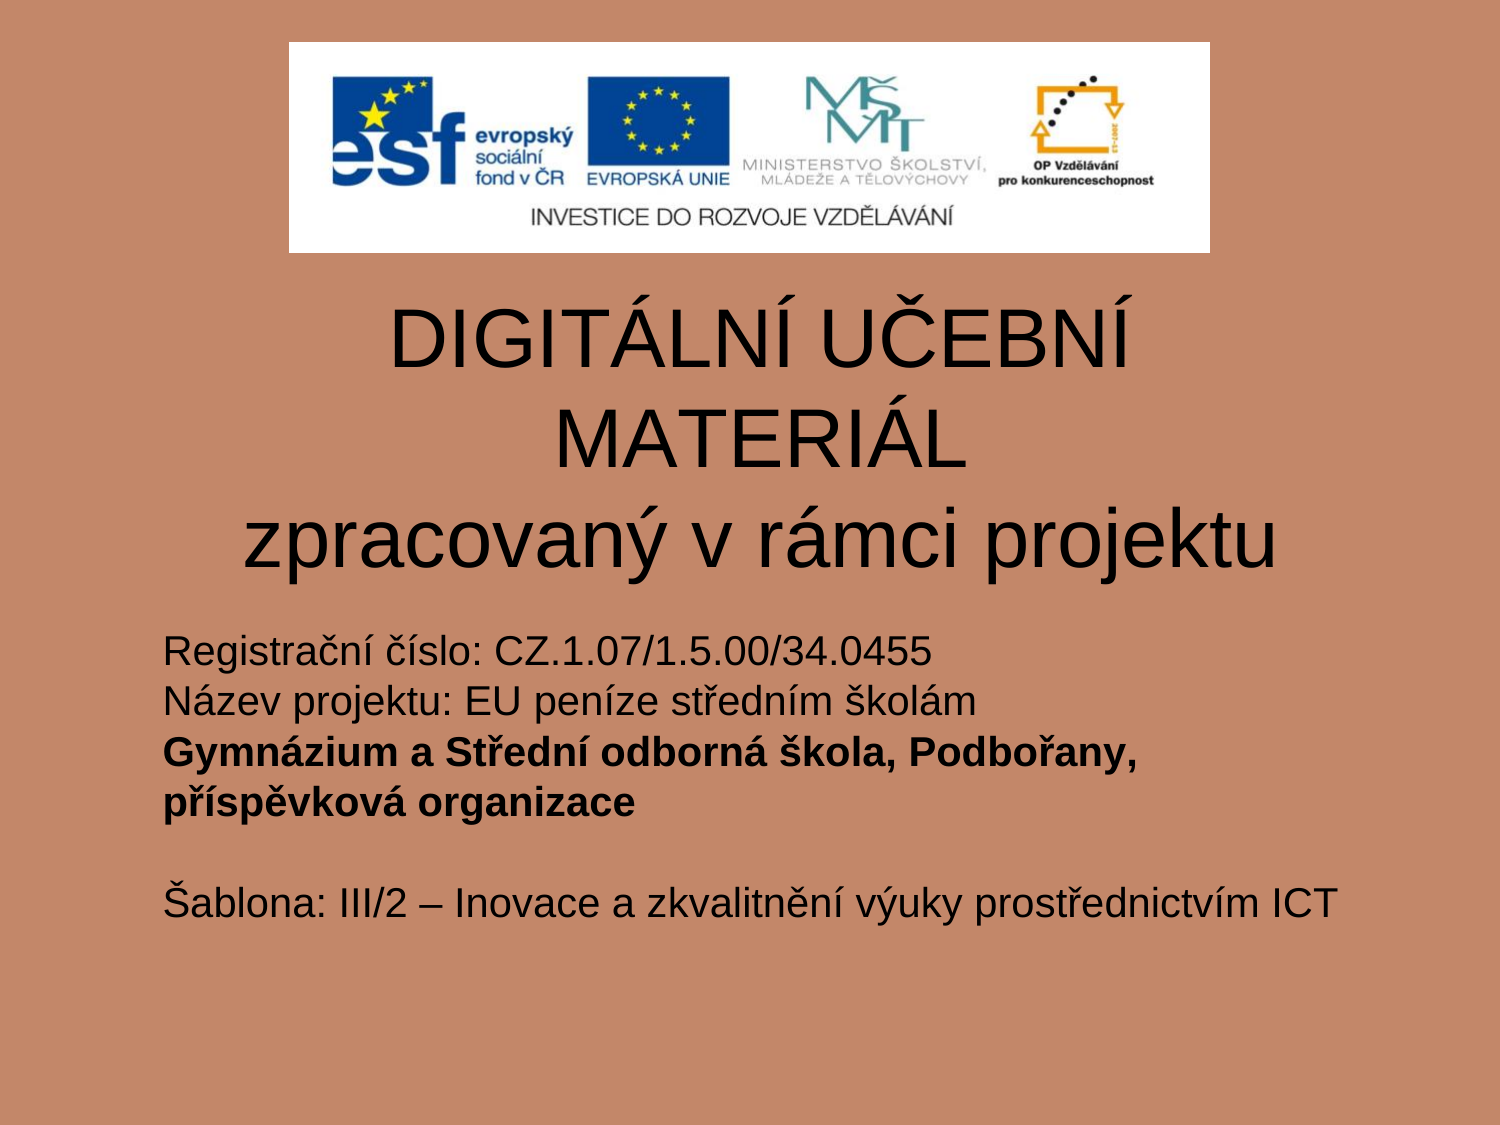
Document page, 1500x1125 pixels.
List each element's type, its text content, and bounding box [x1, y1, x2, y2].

picture [289, 42, 1210, 253]
title DIGITÁLNÍ UČEBNÍ MATERIÁL zpracovaný v rámci projektu [159, 176, 1364, 592]
text_box Registrační číslo: CZ.1.07/1.5.00/34.0455 Název projektu: EU peníze středním školám Gymnázium a Střední odborná škola, Podbořany, příspěvková organizace Šablona: III/2 – Inovace a zkvalitnění výuky prostřednictvím ICT [147, 515, 1376, 1024]
